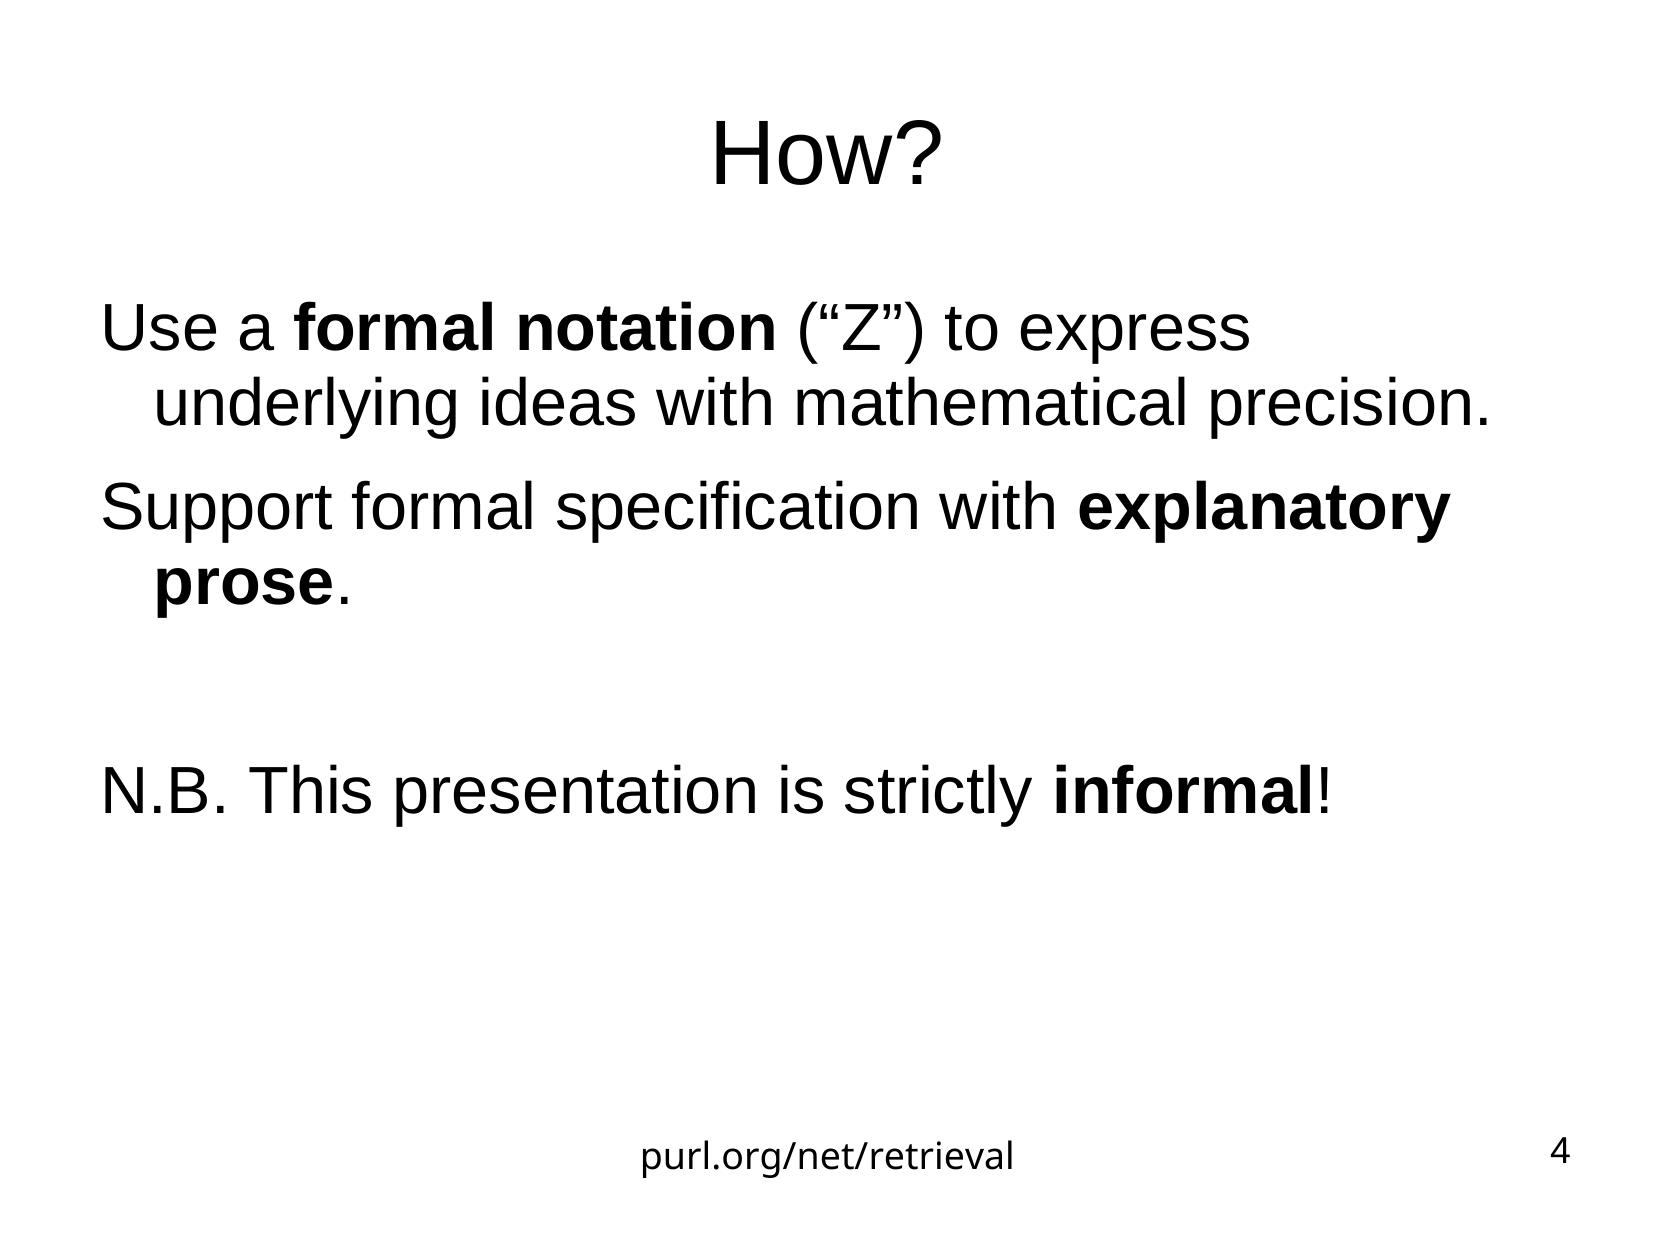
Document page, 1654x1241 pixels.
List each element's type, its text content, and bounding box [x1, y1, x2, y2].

title How? [82, 49, 1571, 257]
list Use a formal notation (“Z”) to express underlying ideas with mathematical precision. Support formal specification with explanatory prose. N.B. This presentation is strictly informal! [82, 290, 1571, 1109]
